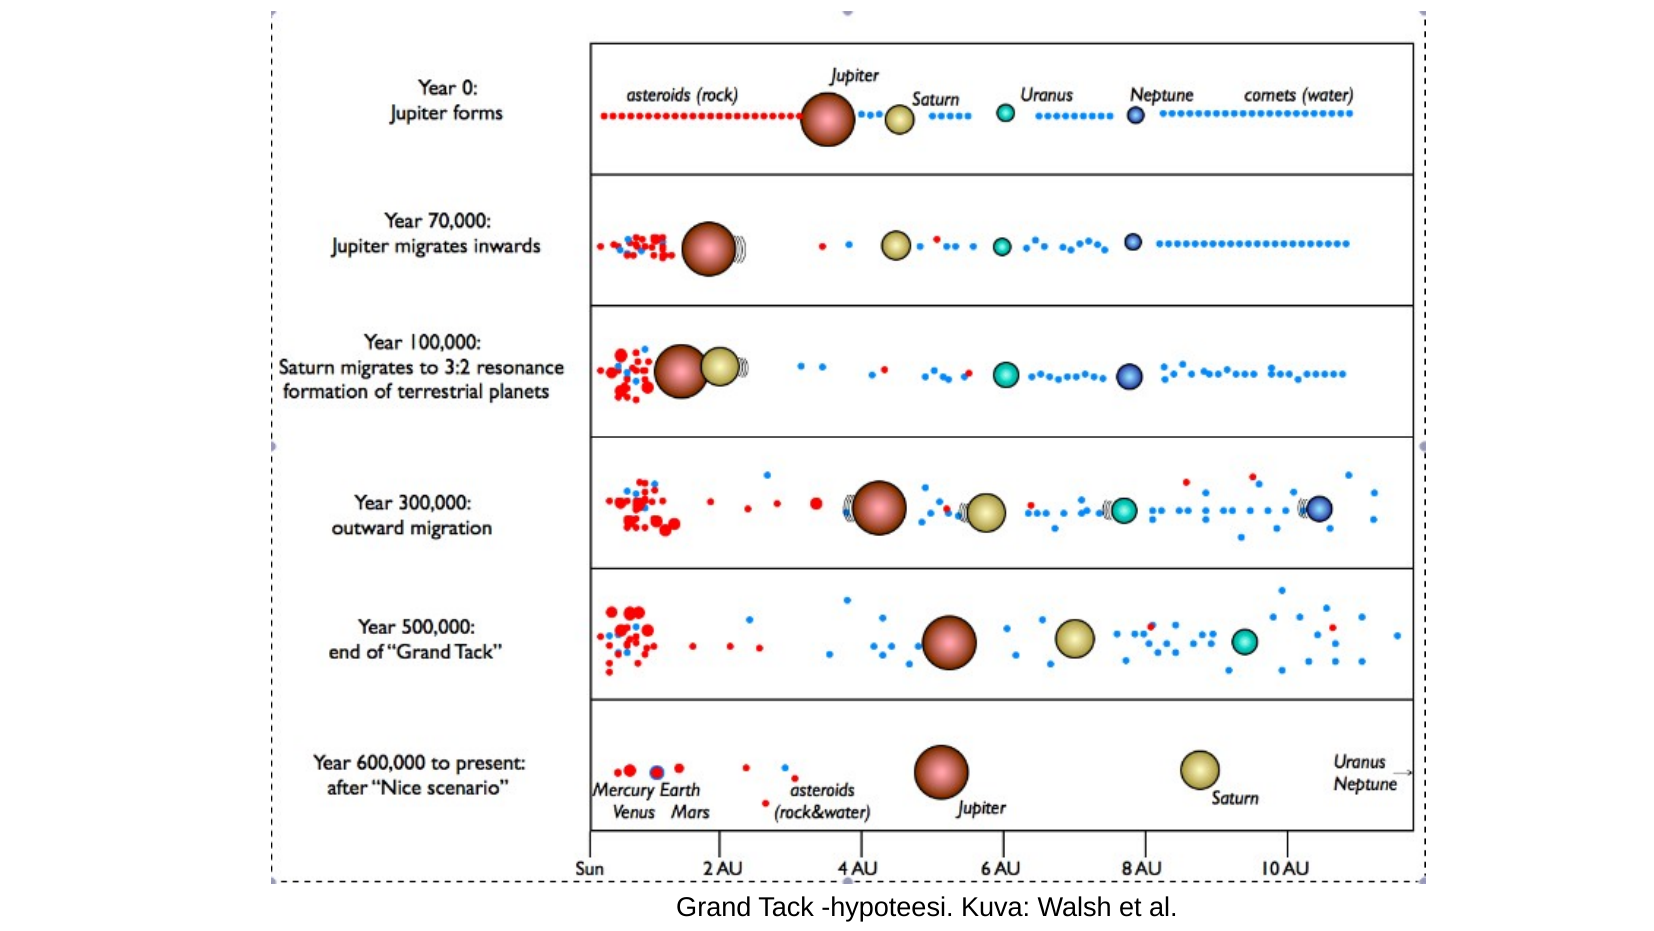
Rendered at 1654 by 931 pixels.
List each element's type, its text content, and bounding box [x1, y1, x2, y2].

text_box Grand Tack -hypoteesi. Kuva: Walsh et al. [661, 885, 1193, 931]
picture [271, 11, 1426, 884]
